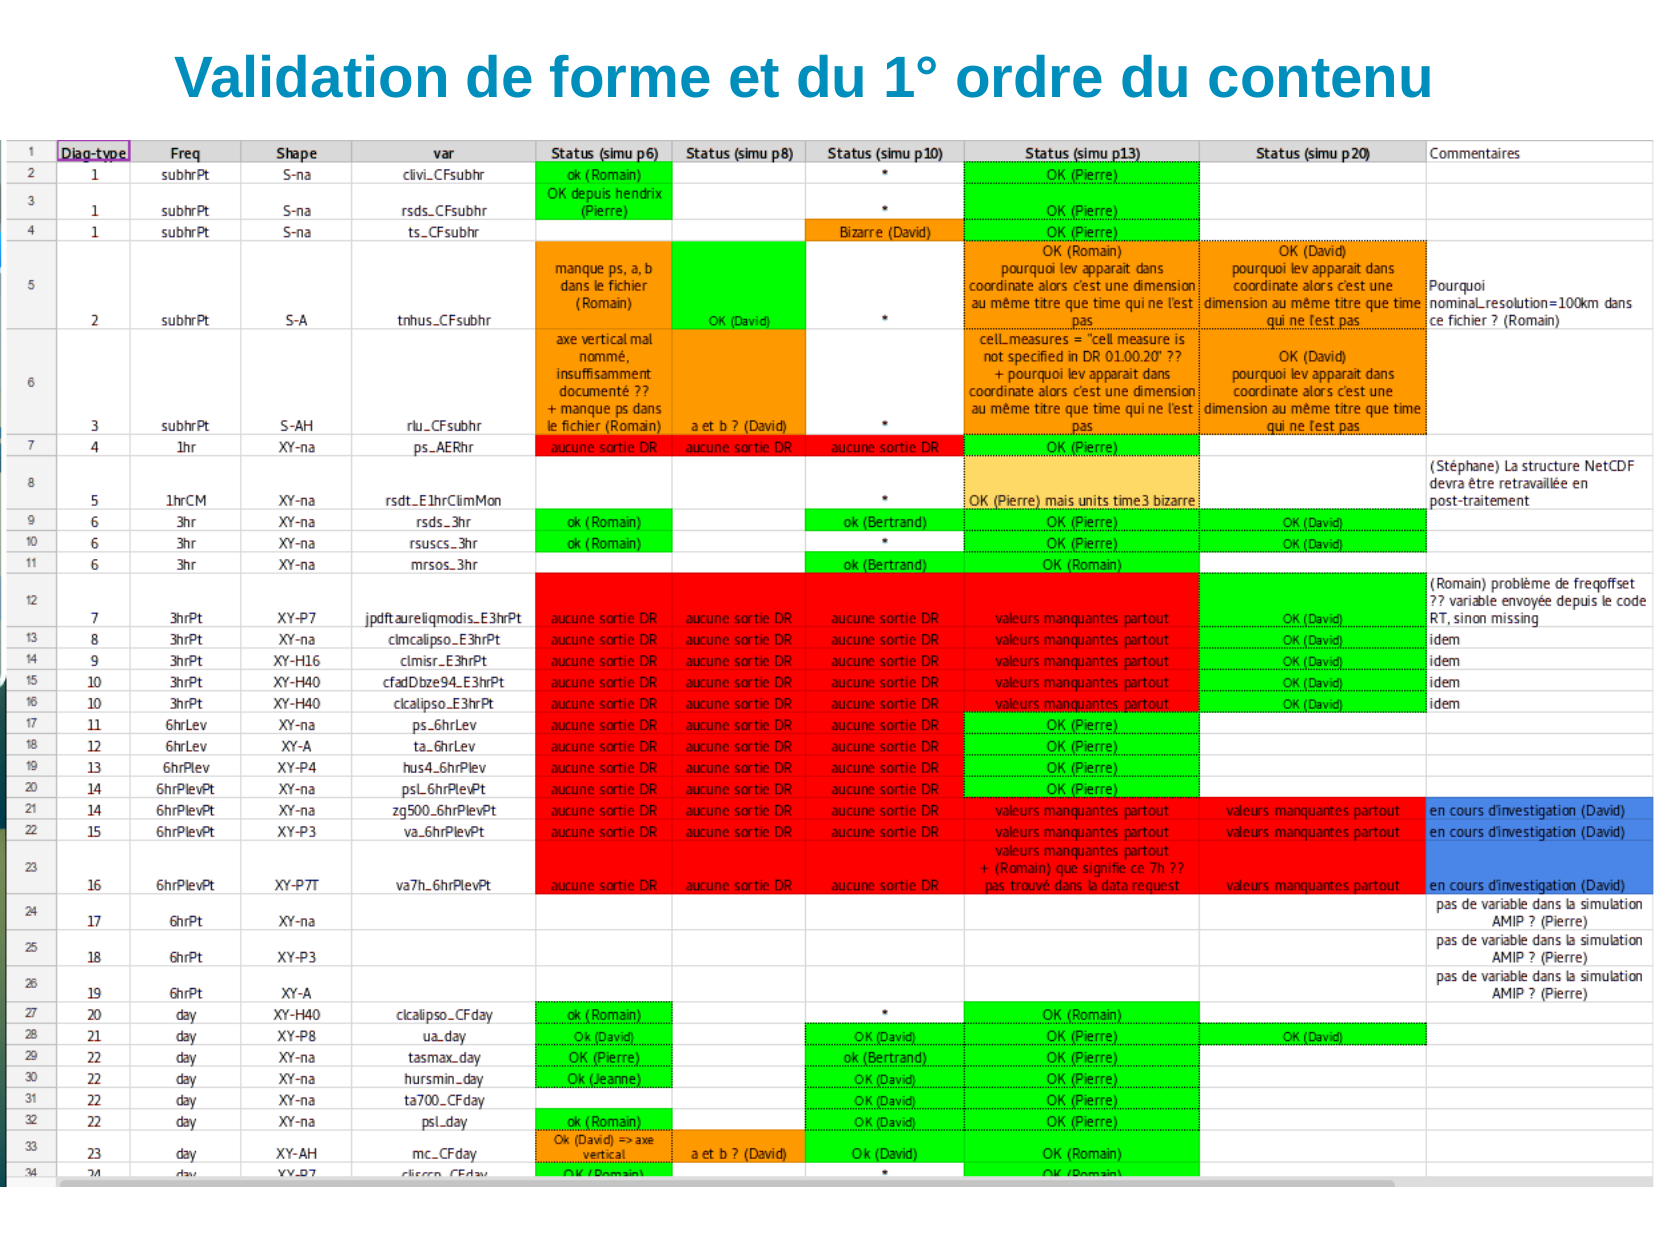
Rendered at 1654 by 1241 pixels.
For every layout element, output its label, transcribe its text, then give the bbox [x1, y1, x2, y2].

title Validation de forme et du 1° ordre du contenu [174, 0, 1654, 140]
picture [0, 140, 1654, 1187]
